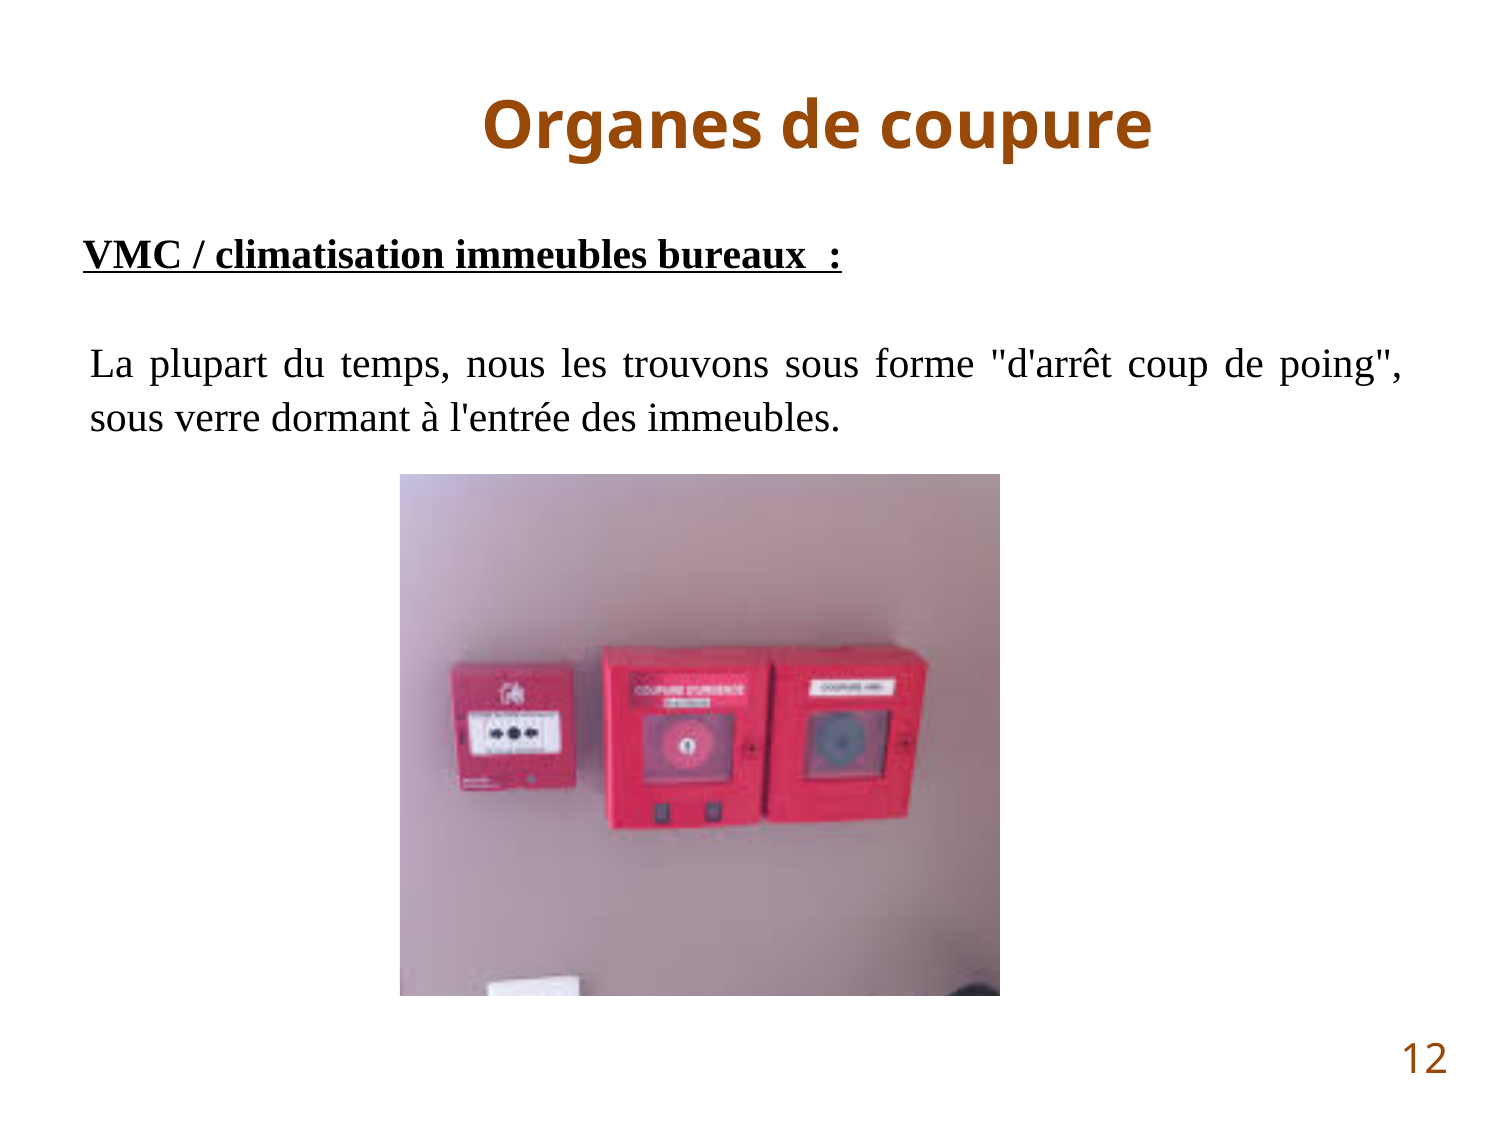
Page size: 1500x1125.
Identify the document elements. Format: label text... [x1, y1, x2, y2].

text_box <numéro> [1113, 1029, 1464, 1090]
title Organes de coupure [183, 45, 1454, 200]
text_box VMC / climatisation immeubles bureaux : [67, 215, 1412, 285]
picture [399, 474, 1000, 996]
text_box La plupart du temps, nous les trouvons sous forme "d'arrêt coup de poing", sous verre dormant à l'entrée des immeubles. [75, 324, 1419, 448]
